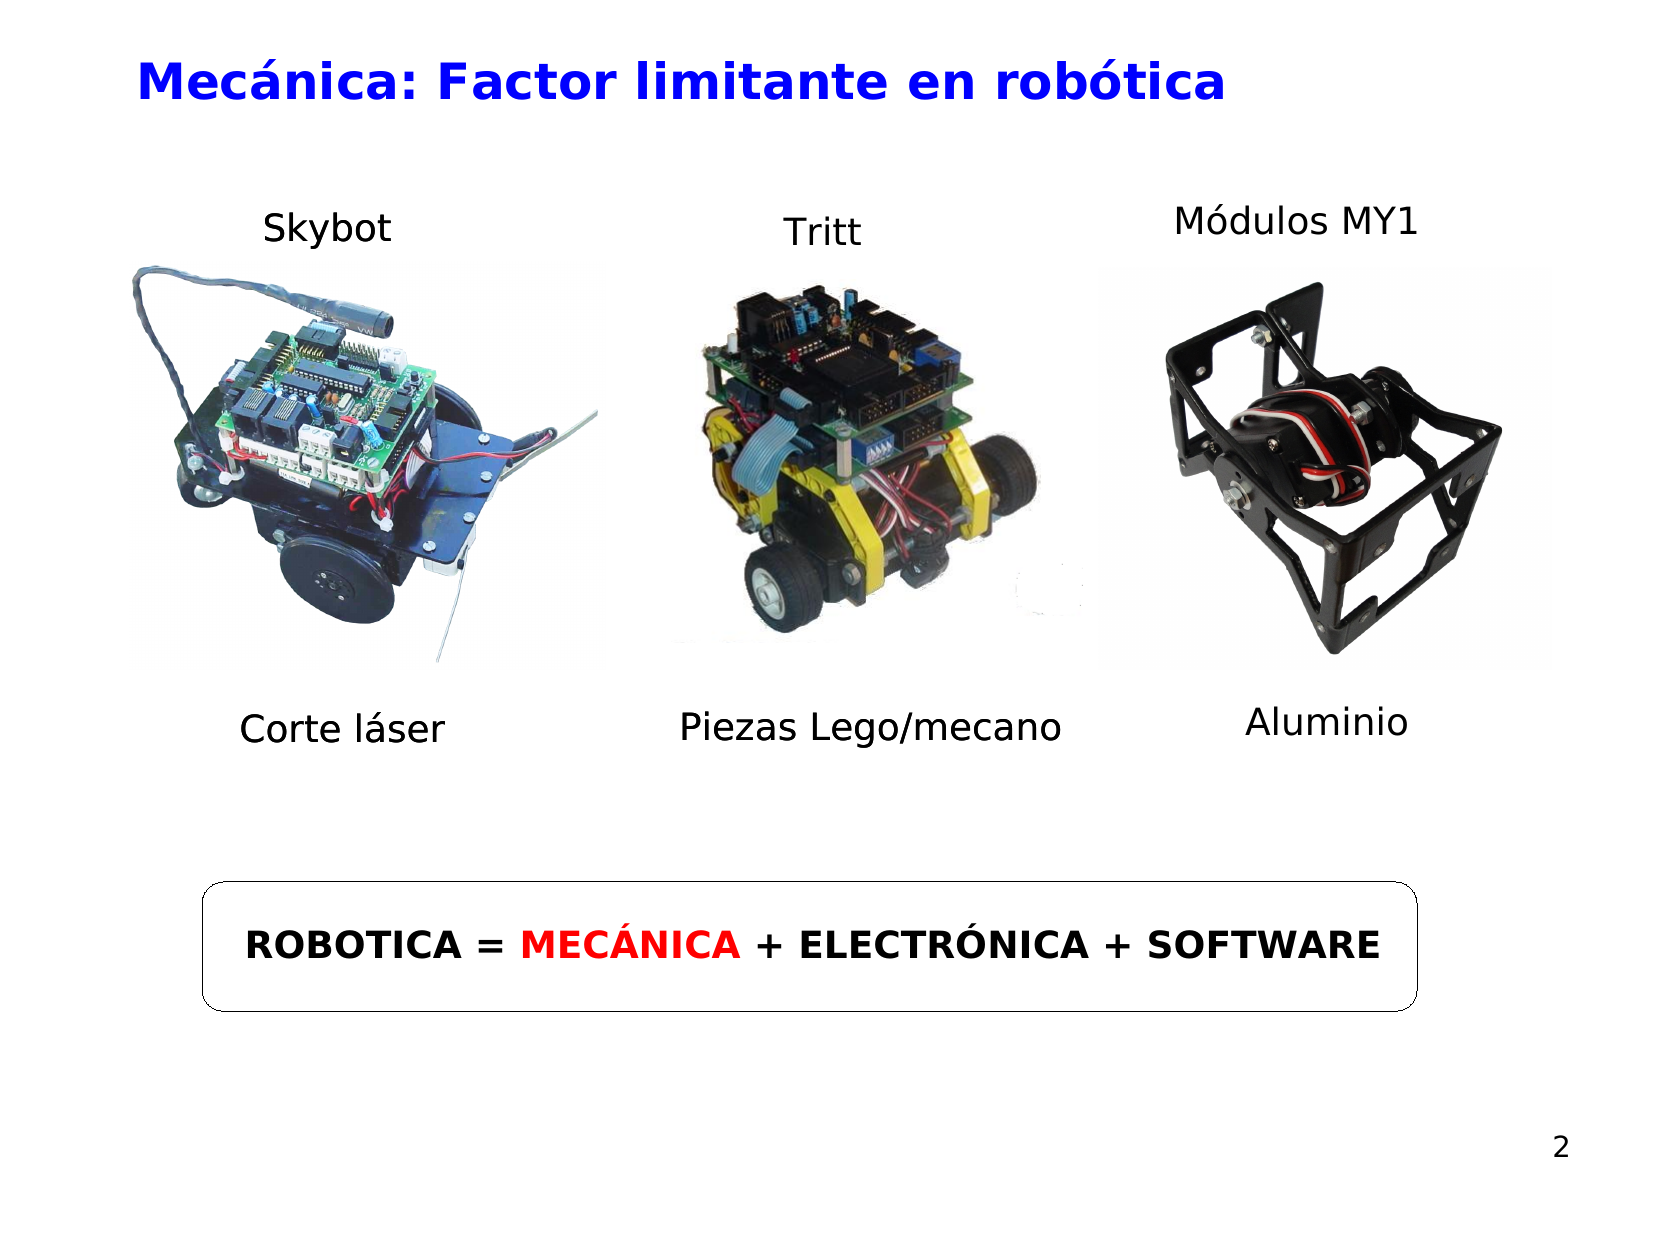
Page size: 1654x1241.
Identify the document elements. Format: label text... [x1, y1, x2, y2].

text_box [202, 881, 1418, 1012]
text_box Skybot [247, 199, 407, 258]
text_box Corte láser [224, 700, 461, 759]
text_box ROBOTICA = MECÁNICA + ELECTRÓNICA + SOFTWARE [229, 915, 1397, 975]
picture [647, 267, 1552, 670]
picture [129, 261, 606, 670]
text_box Tritt [768, 202, 877, 262]
text_box Aluminio [1230, 693, 1425, 752]
text_box Módulos MY1 [1158, 192, 1435, 251]
text_box Mecánica: Factor limitante en robótica [121, 45, 1244, 119]
text_box Piezas Lego/mecano [664, 698, 1078, 758]
